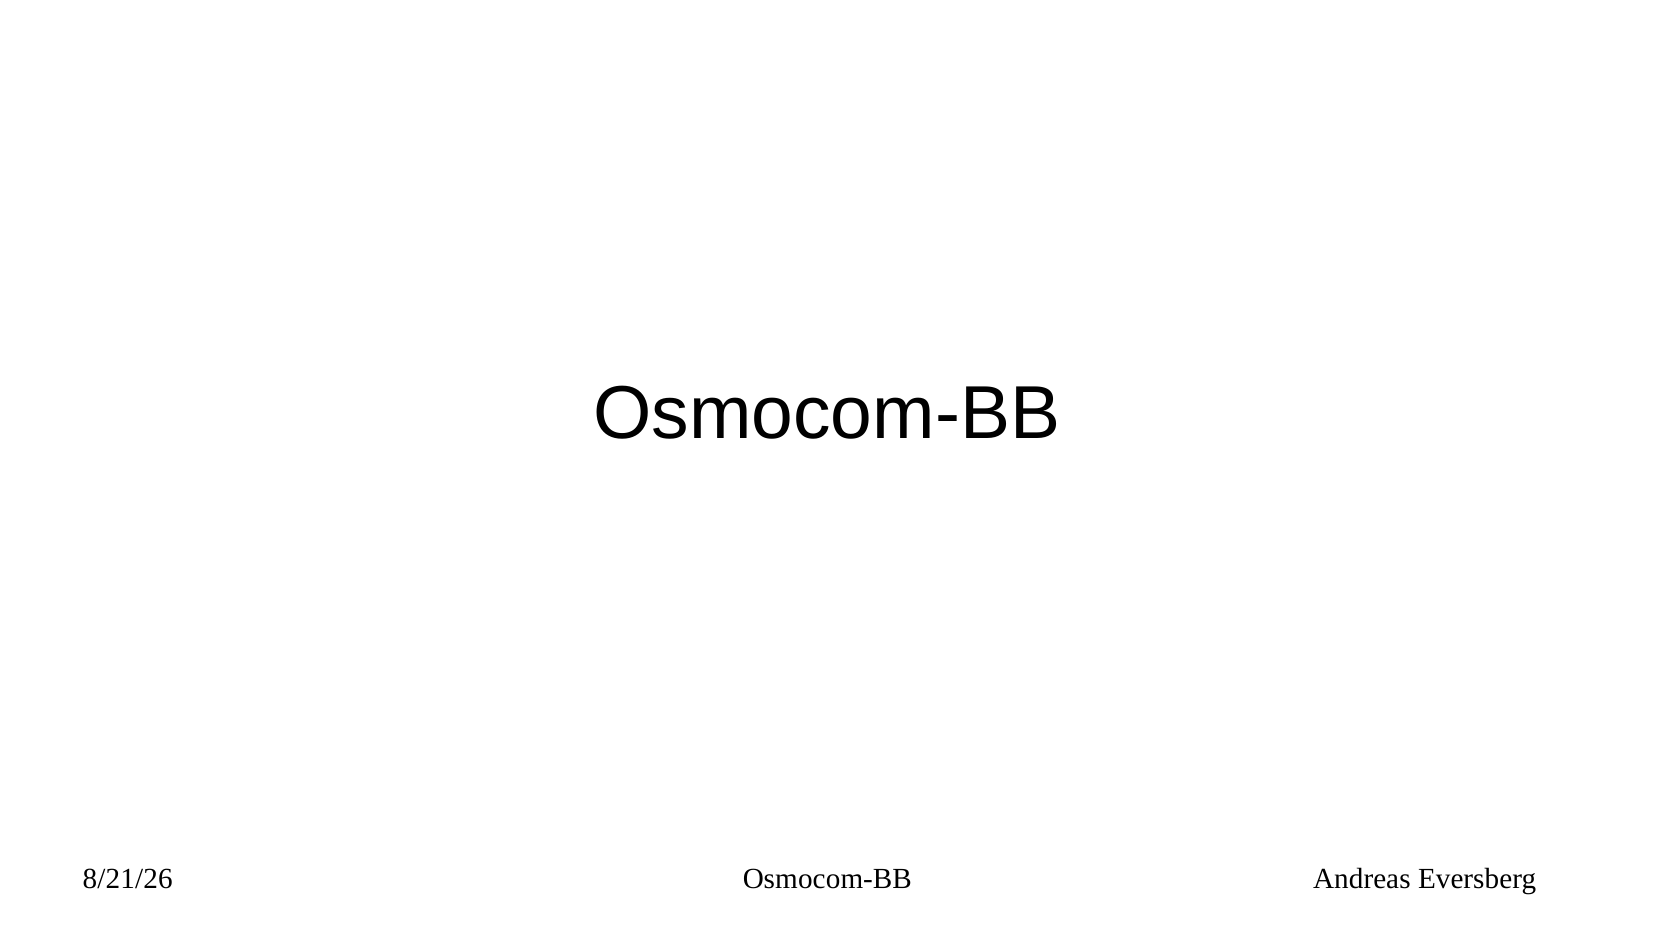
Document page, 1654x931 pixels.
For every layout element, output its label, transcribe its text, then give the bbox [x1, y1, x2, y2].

title Osmocom-BB [82, 37, 1571, 788]
